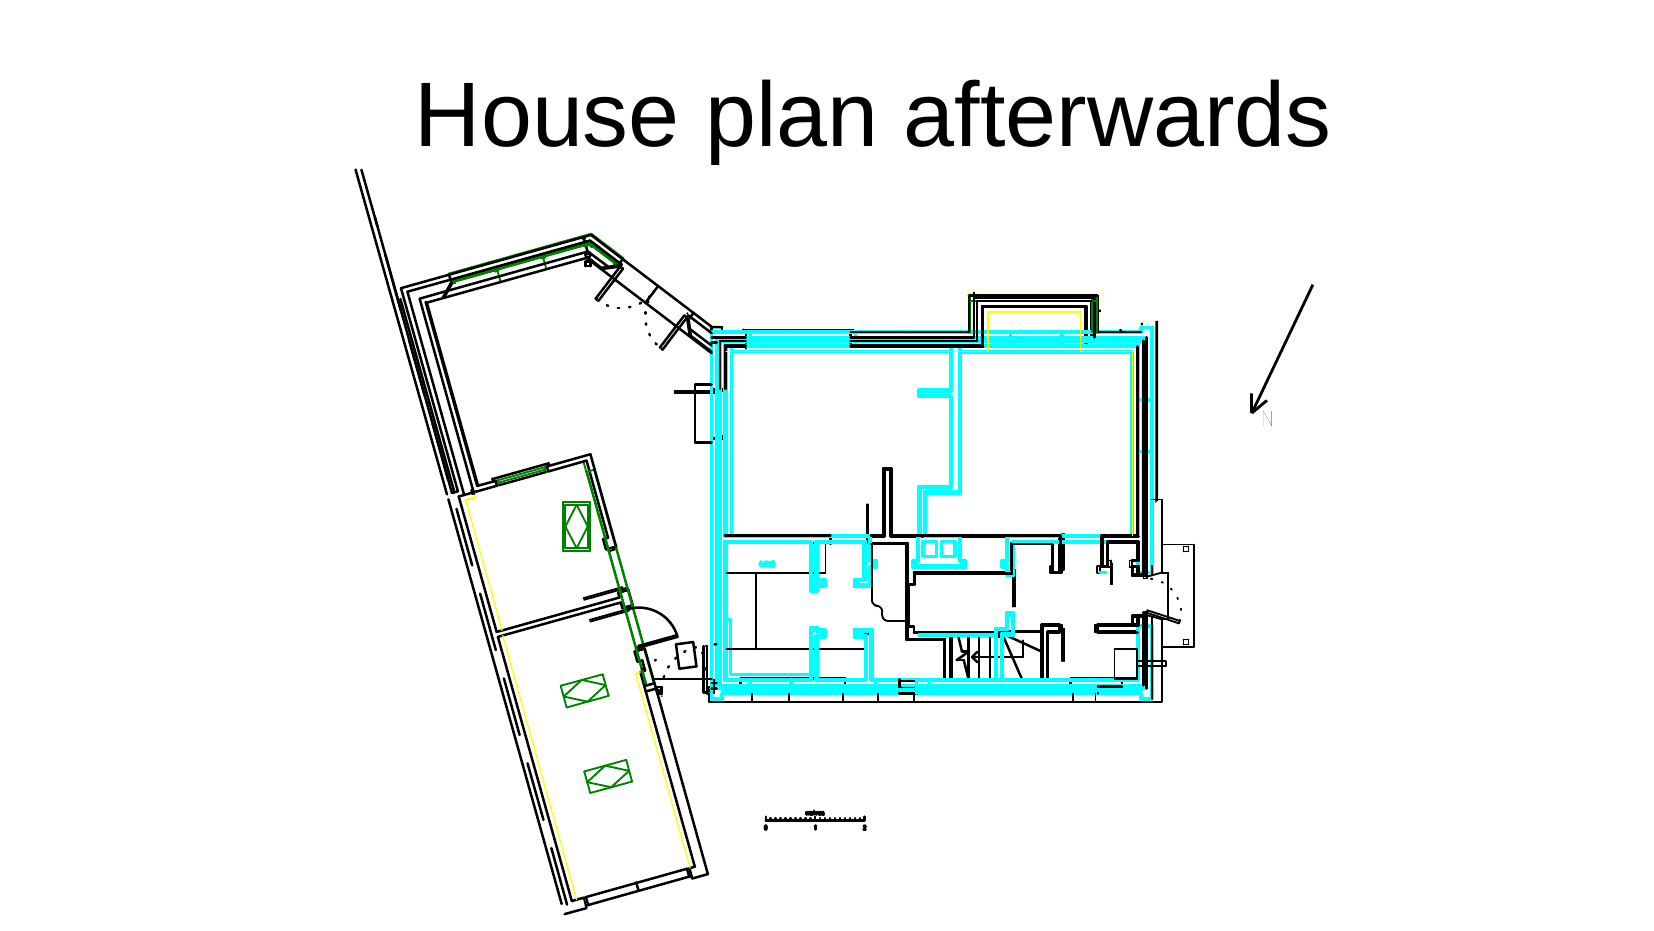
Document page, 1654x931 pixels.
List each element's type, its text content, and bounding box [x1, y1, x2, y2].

title House plan afterwards [177, 37, 1571, 193]
picture [354, 168, 1315, 916]
